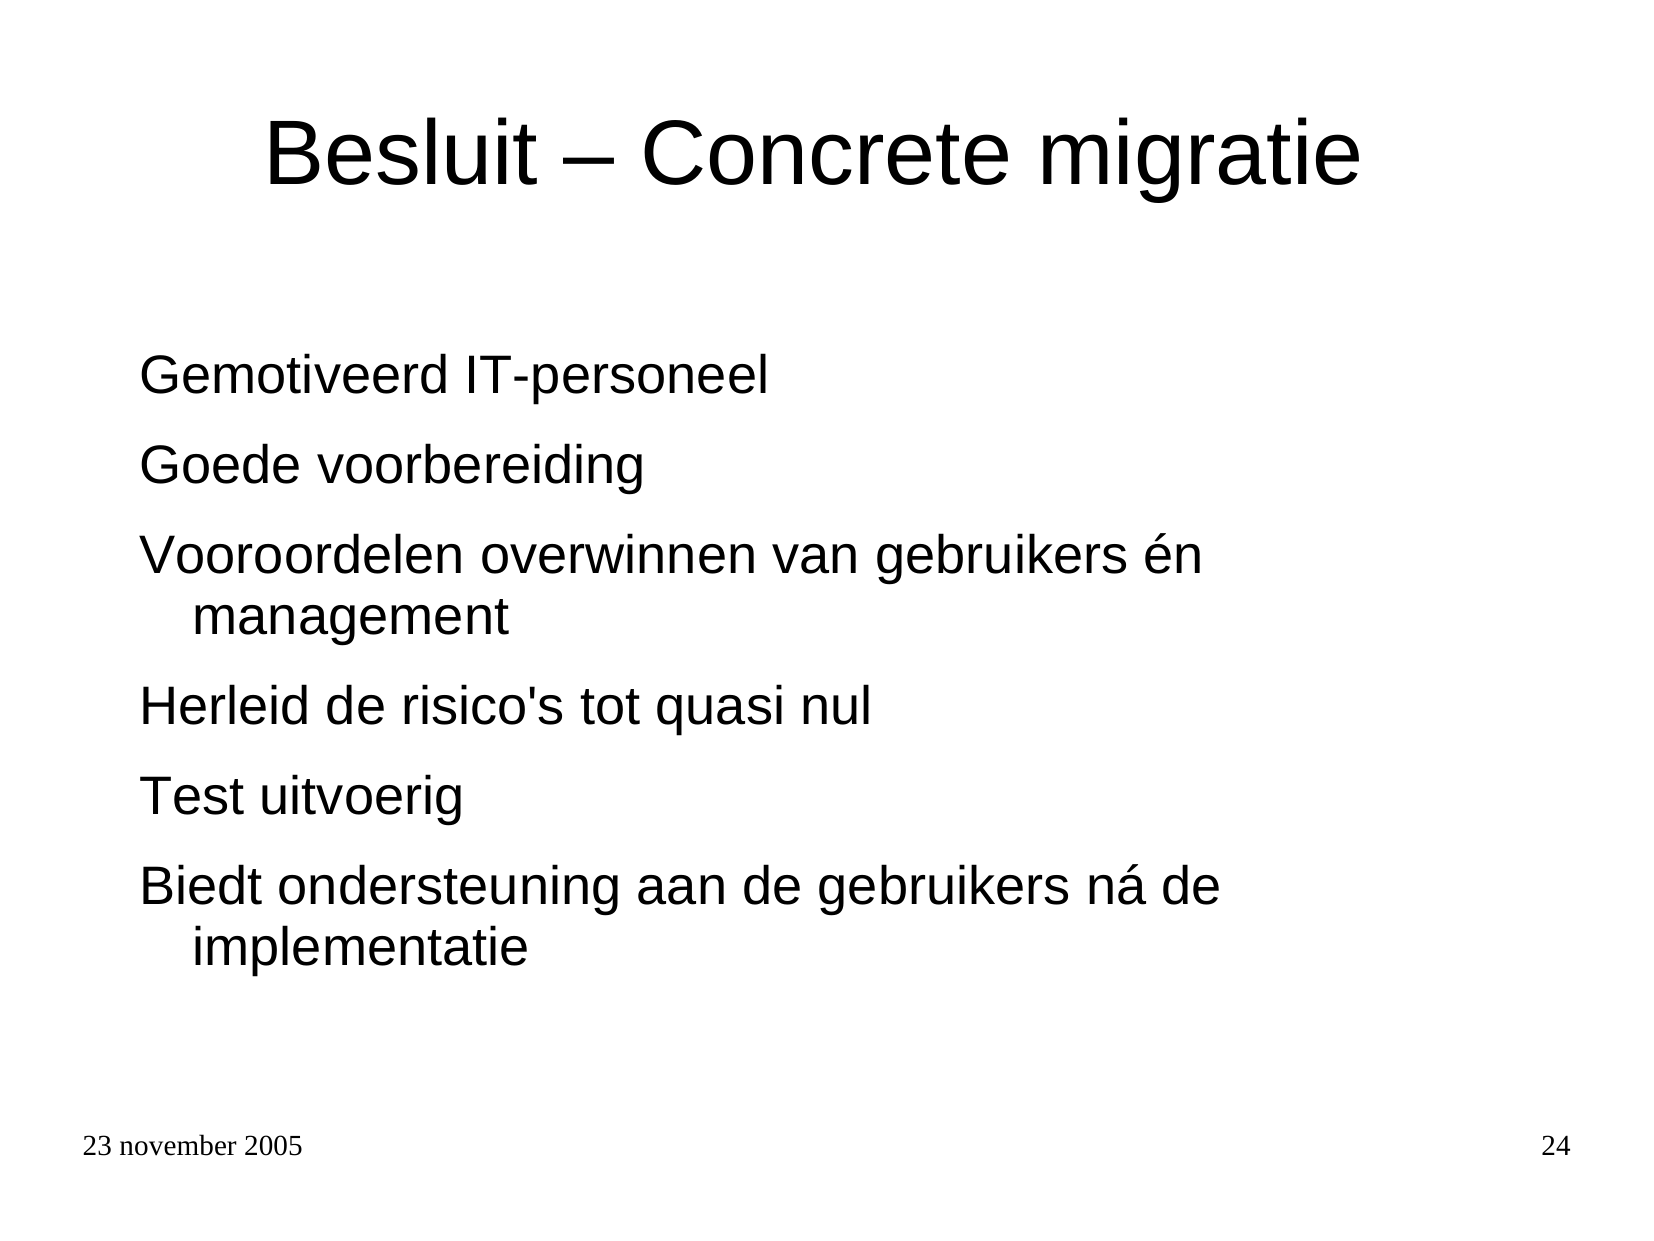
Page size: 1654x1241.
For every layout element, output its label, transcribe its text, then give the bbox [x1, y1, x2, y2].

list Gemotiveerd IT-personeel Goede voorbereiding Vooroordelen overwinnen van gebruikers én management Herleid de risico's tot quasi nul Test uitvoerig Biedt ondersteuning aan de gebruikers ná de implementatie [121, 344, 1534, 1034]
title Besluit – Concrete migratie [82, 49, 1571, 257]
